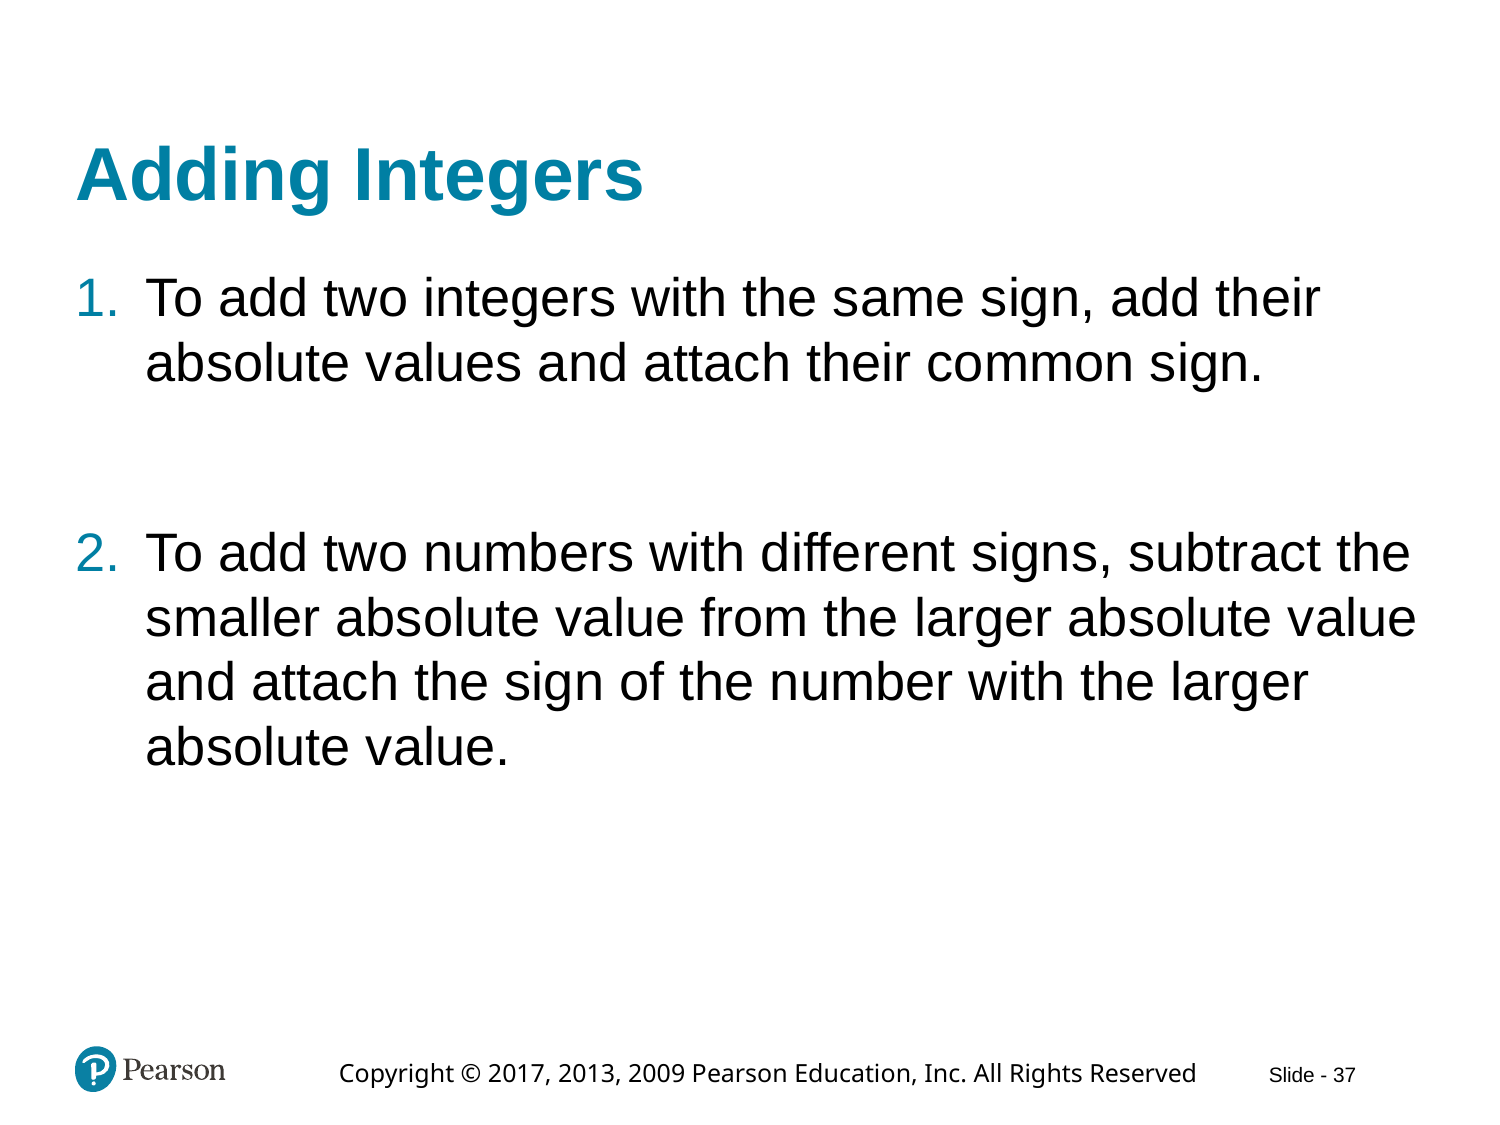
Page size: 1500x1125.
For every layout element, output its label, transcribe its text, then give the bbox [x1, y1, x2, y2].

list To add two numbers with different signs, subtract the smaller absolute value from the larger absolute value and attach the sign of the number with the larger absolute value. [75, 516, 1425, 780]
list To add two integers with the same sign, add their absolute values and attach their common sign. [75, 262, 1425, 400]
title Adding Integers [75, 35, 1425, 216]
